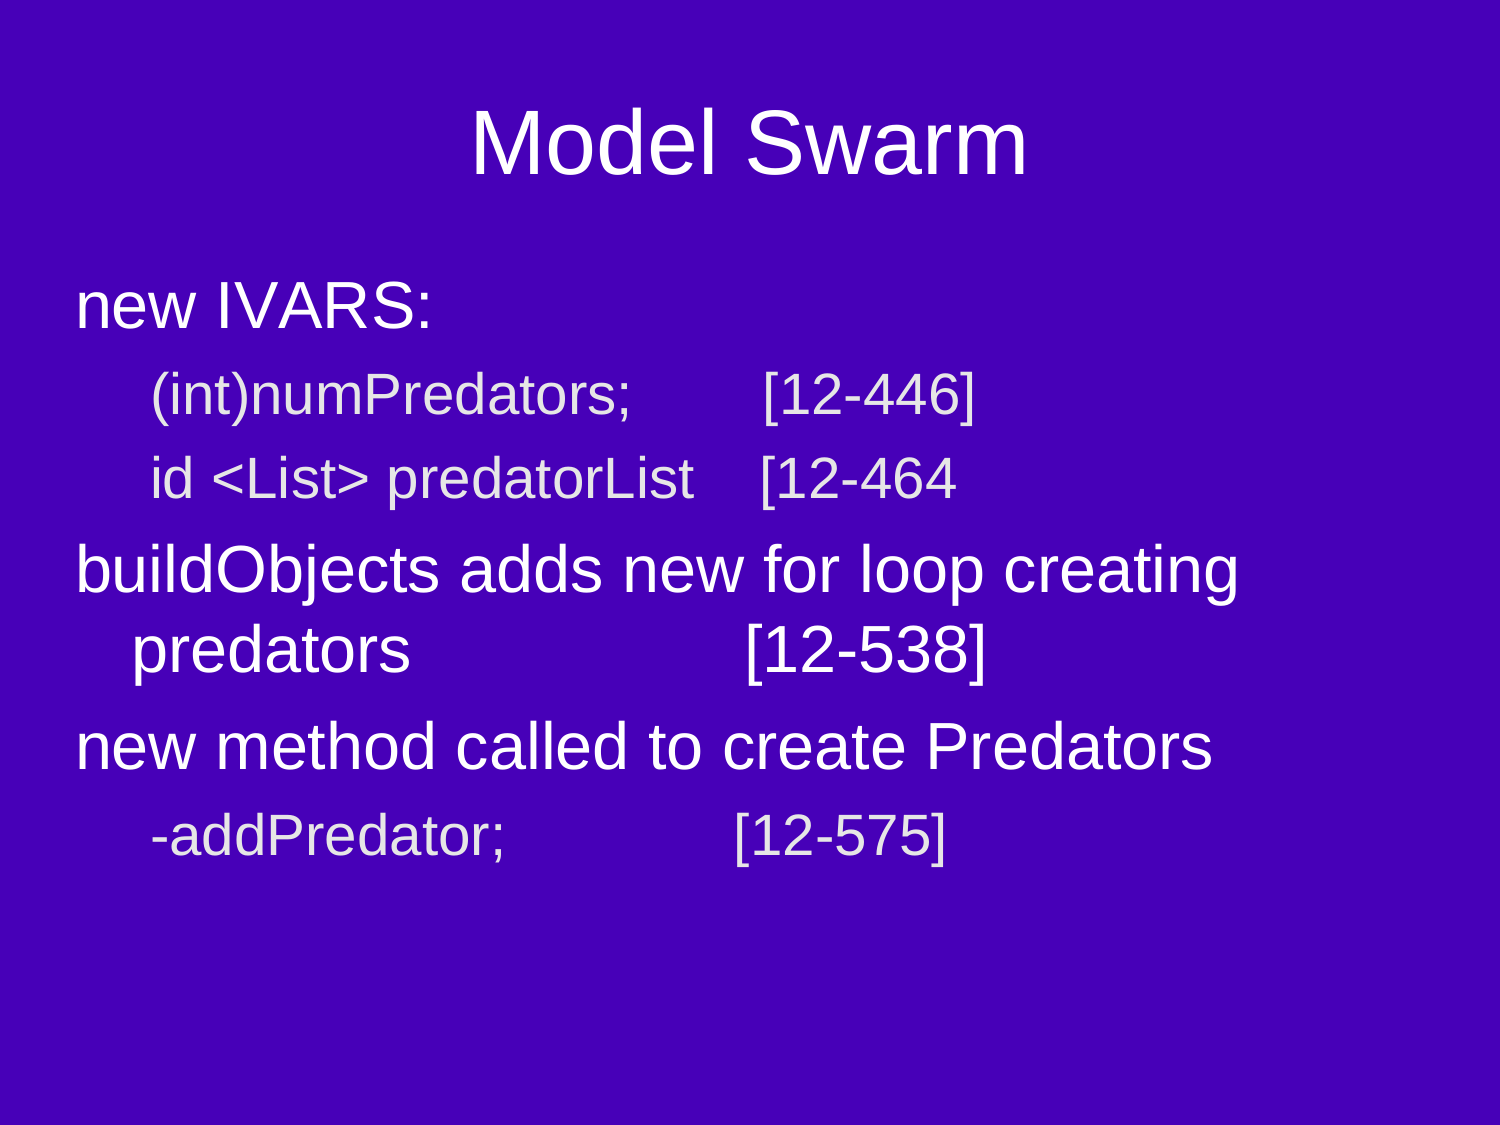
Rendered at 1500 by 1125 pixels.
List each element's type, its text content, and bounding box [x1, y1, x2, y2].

title Model Swarm [75, 45, 1426, 233]
list new IVARS: (int)numPredators; [12-446] id <List> predatorList [12-464 buildObjects adds new for loop creating predators [12-538] new method called to create Predators -addPredator; [12-575] [75, 262, 1426, 1006]
